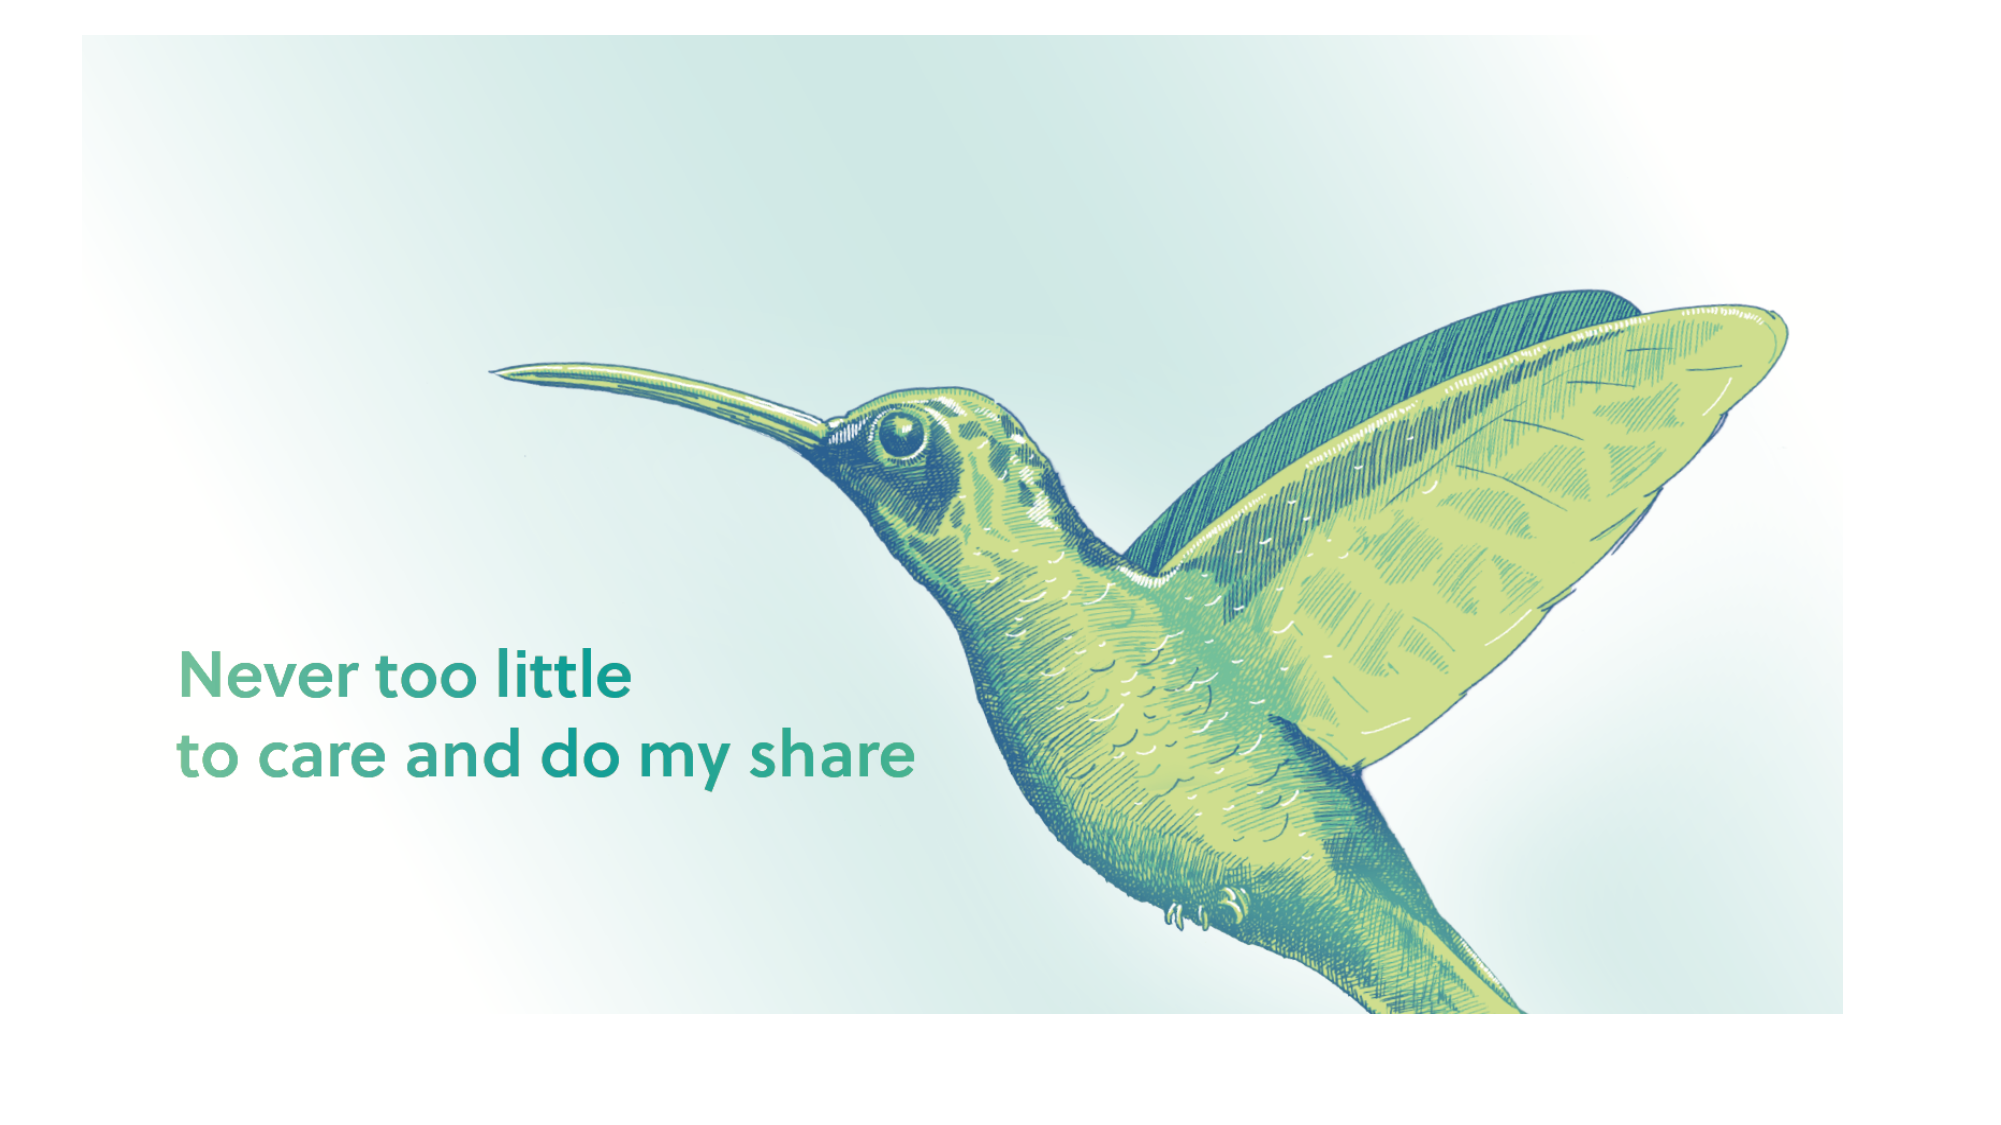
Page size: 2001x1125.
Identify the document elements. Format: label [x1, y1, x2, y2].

picture [82, 35, 1843, 1014]
